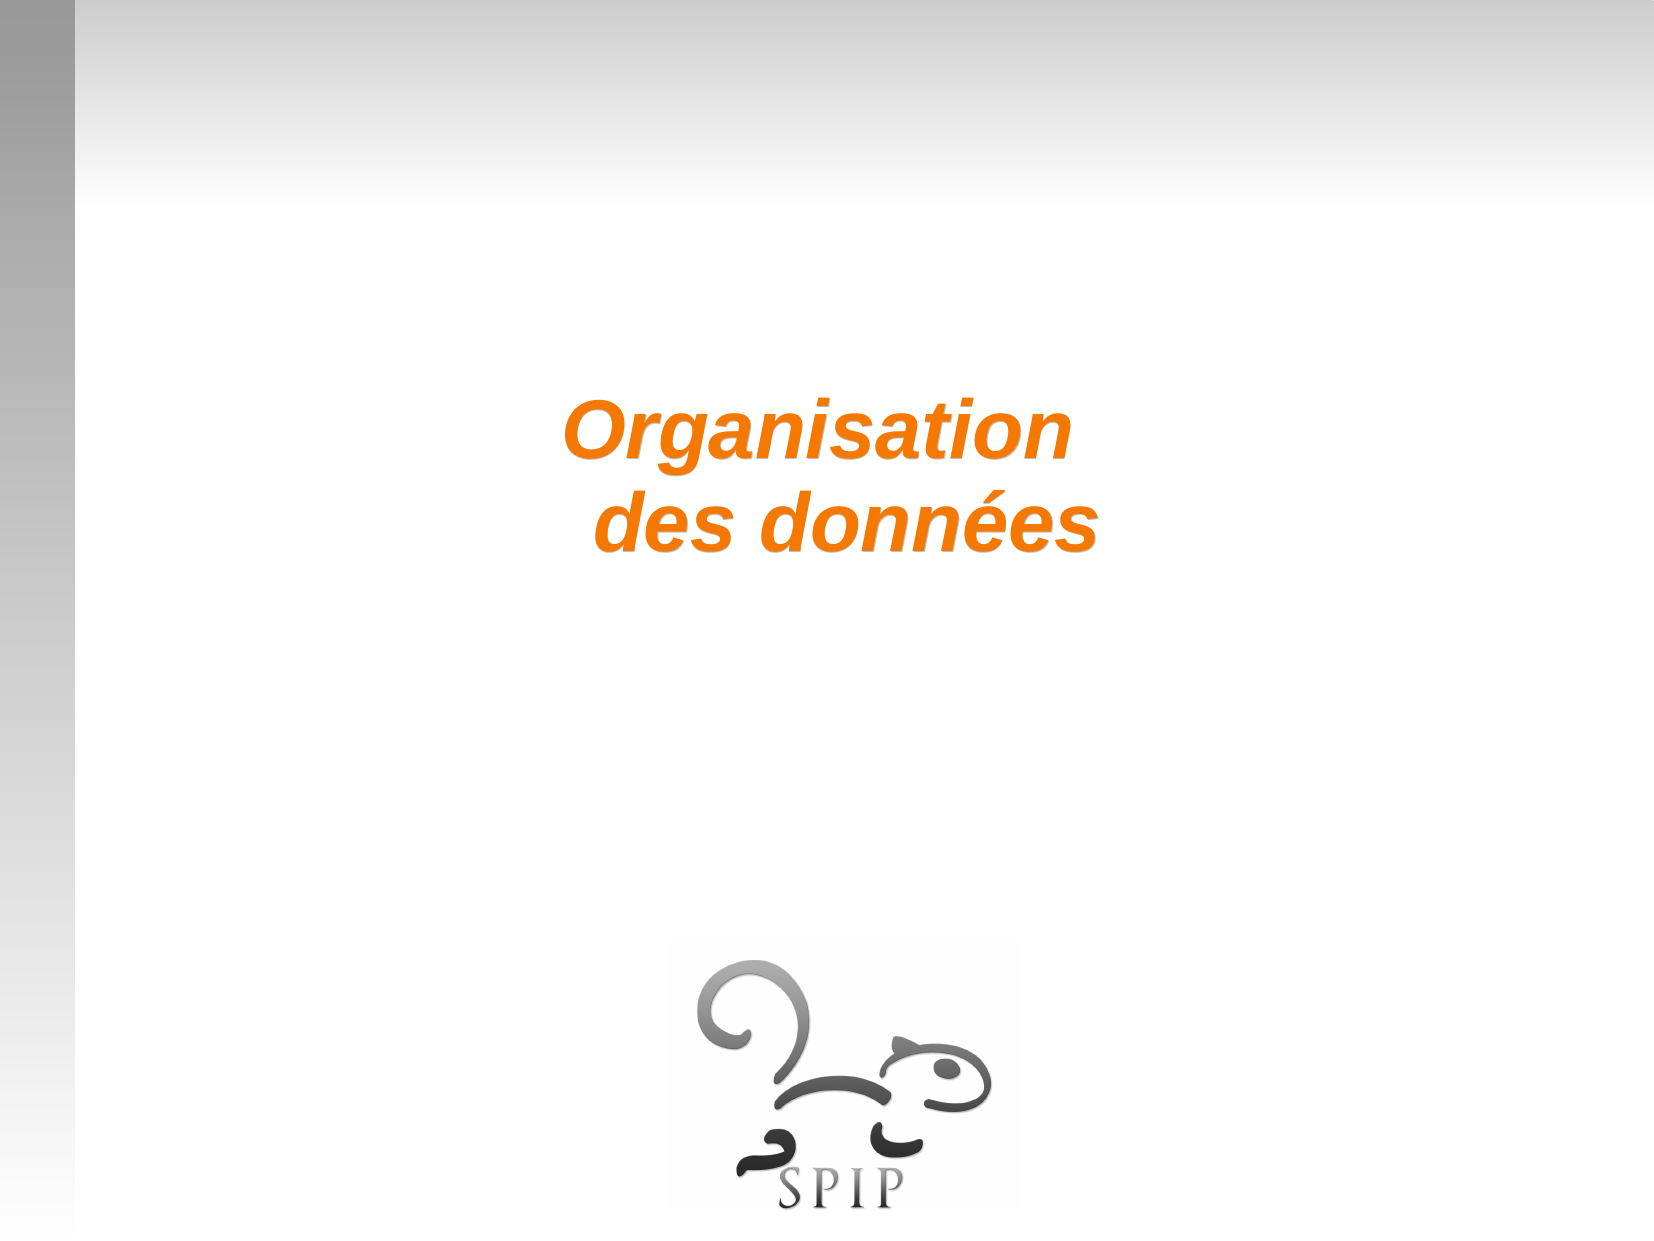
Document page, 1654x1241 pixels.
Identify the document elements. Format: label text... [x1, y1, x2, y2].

picture [667, 938, 1022, 1211]
title Organisation des données [123, 126, 1536, 827]
